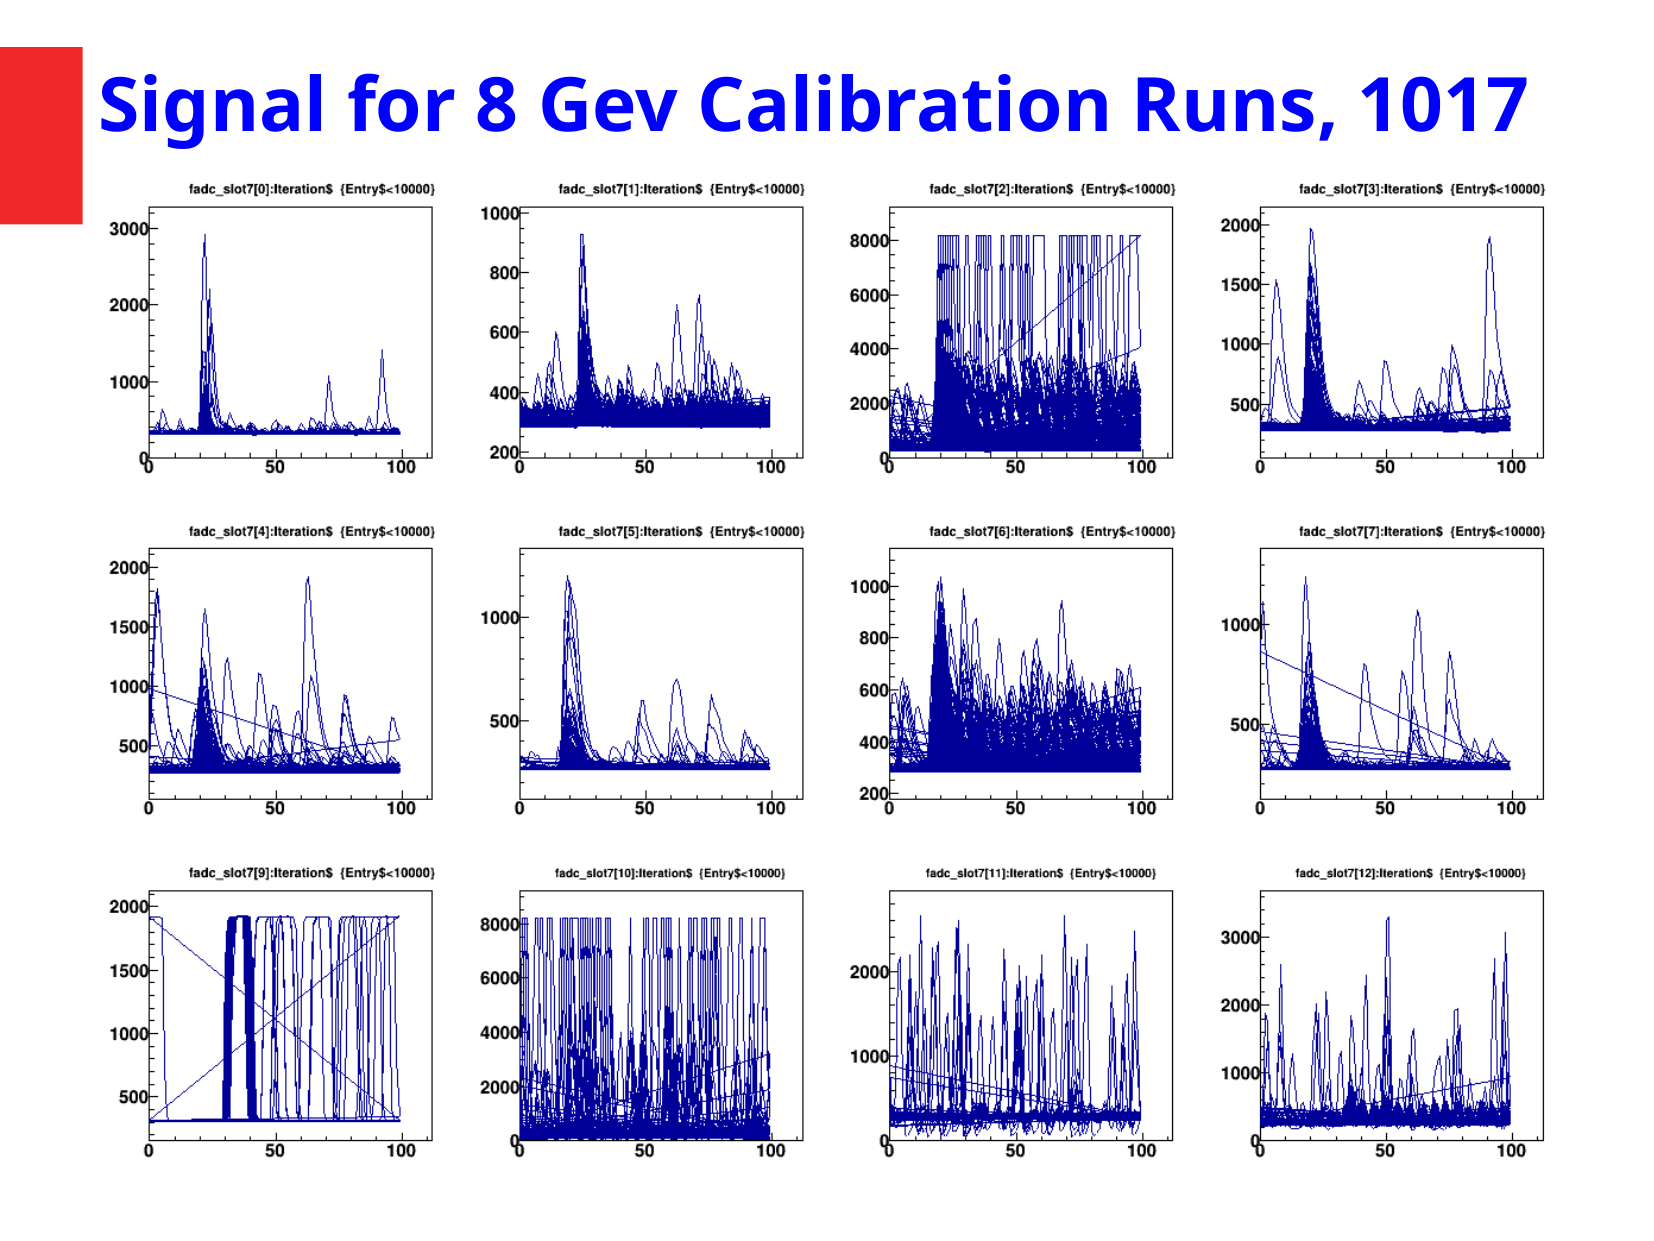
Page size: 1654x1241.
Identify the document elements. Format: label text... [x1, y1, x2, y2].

title Signal for 8 Gev Calibration Runs, 1017 [88, 51, 1542, 154]
picture [94, 165, 1575, 1190]
